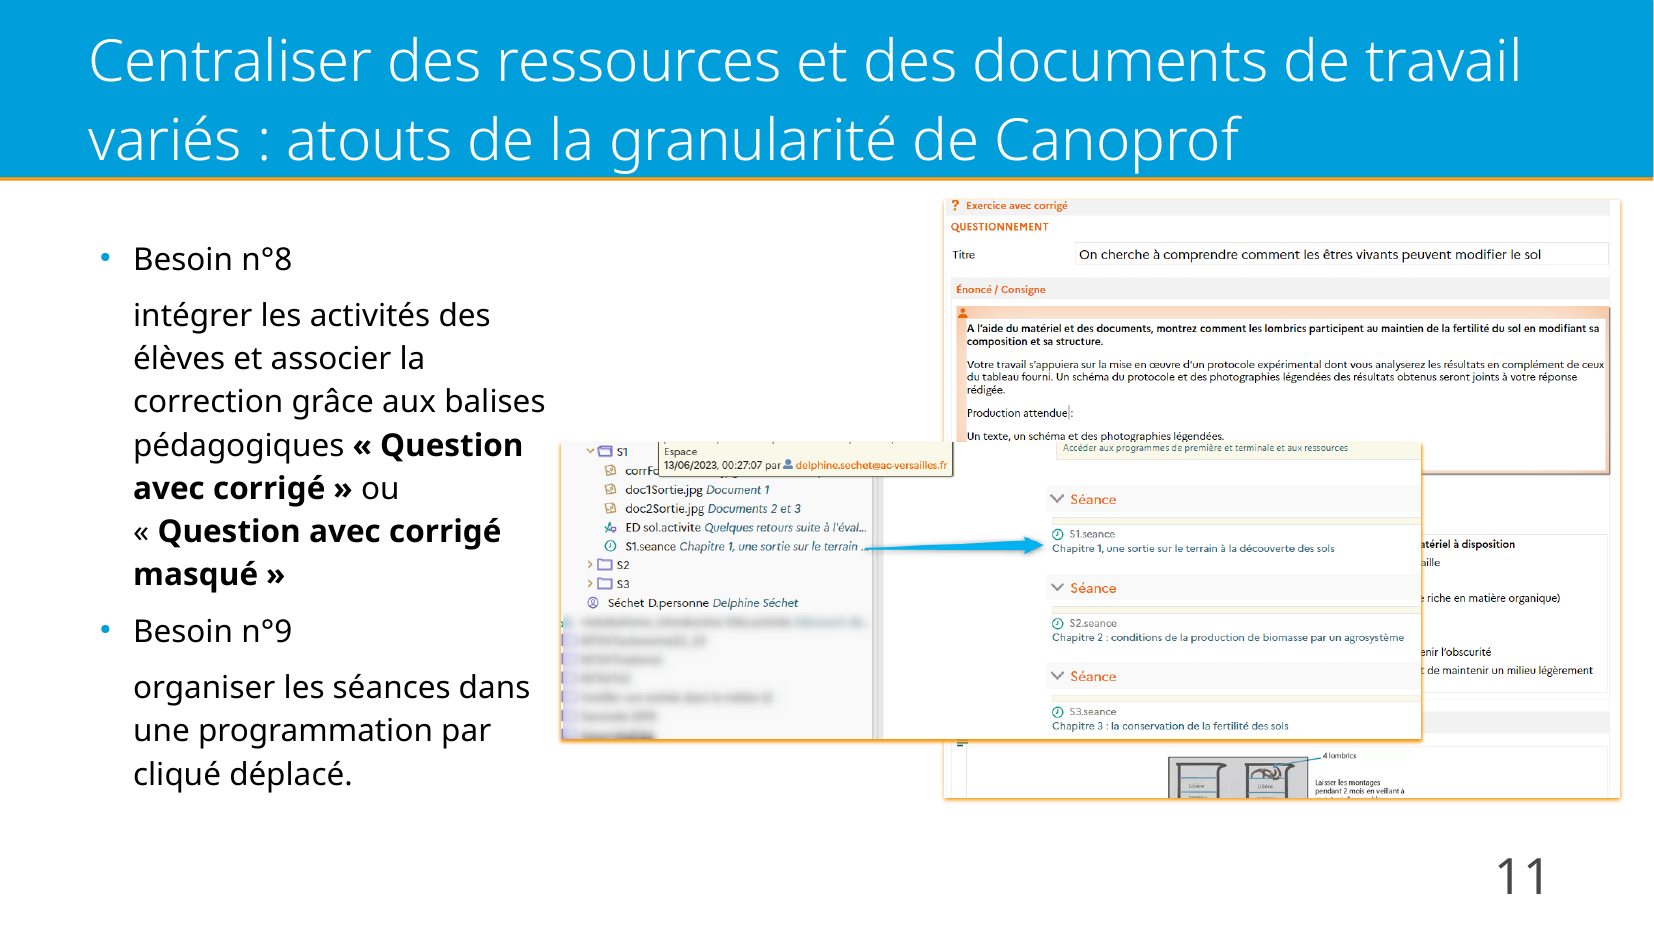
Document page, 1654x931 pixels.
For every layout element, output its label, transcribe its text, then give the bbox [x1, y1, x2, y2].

title Centraliser des ressources et des documents de travail variés : atouts de la granularité de Canoprof [88, 14, 1565, 178]
list Besoin n°8 intégrer les activités des élèves et associer la correction grâce aux balises pédagogiques « Question avec corrigé » ou « Question avec corrigé masqué » Besoin n°9 organiser les séances dans une programmation par cliqué déplacé. [88, 236, 562, 813]
picture [0, 181, 1654, 931]
